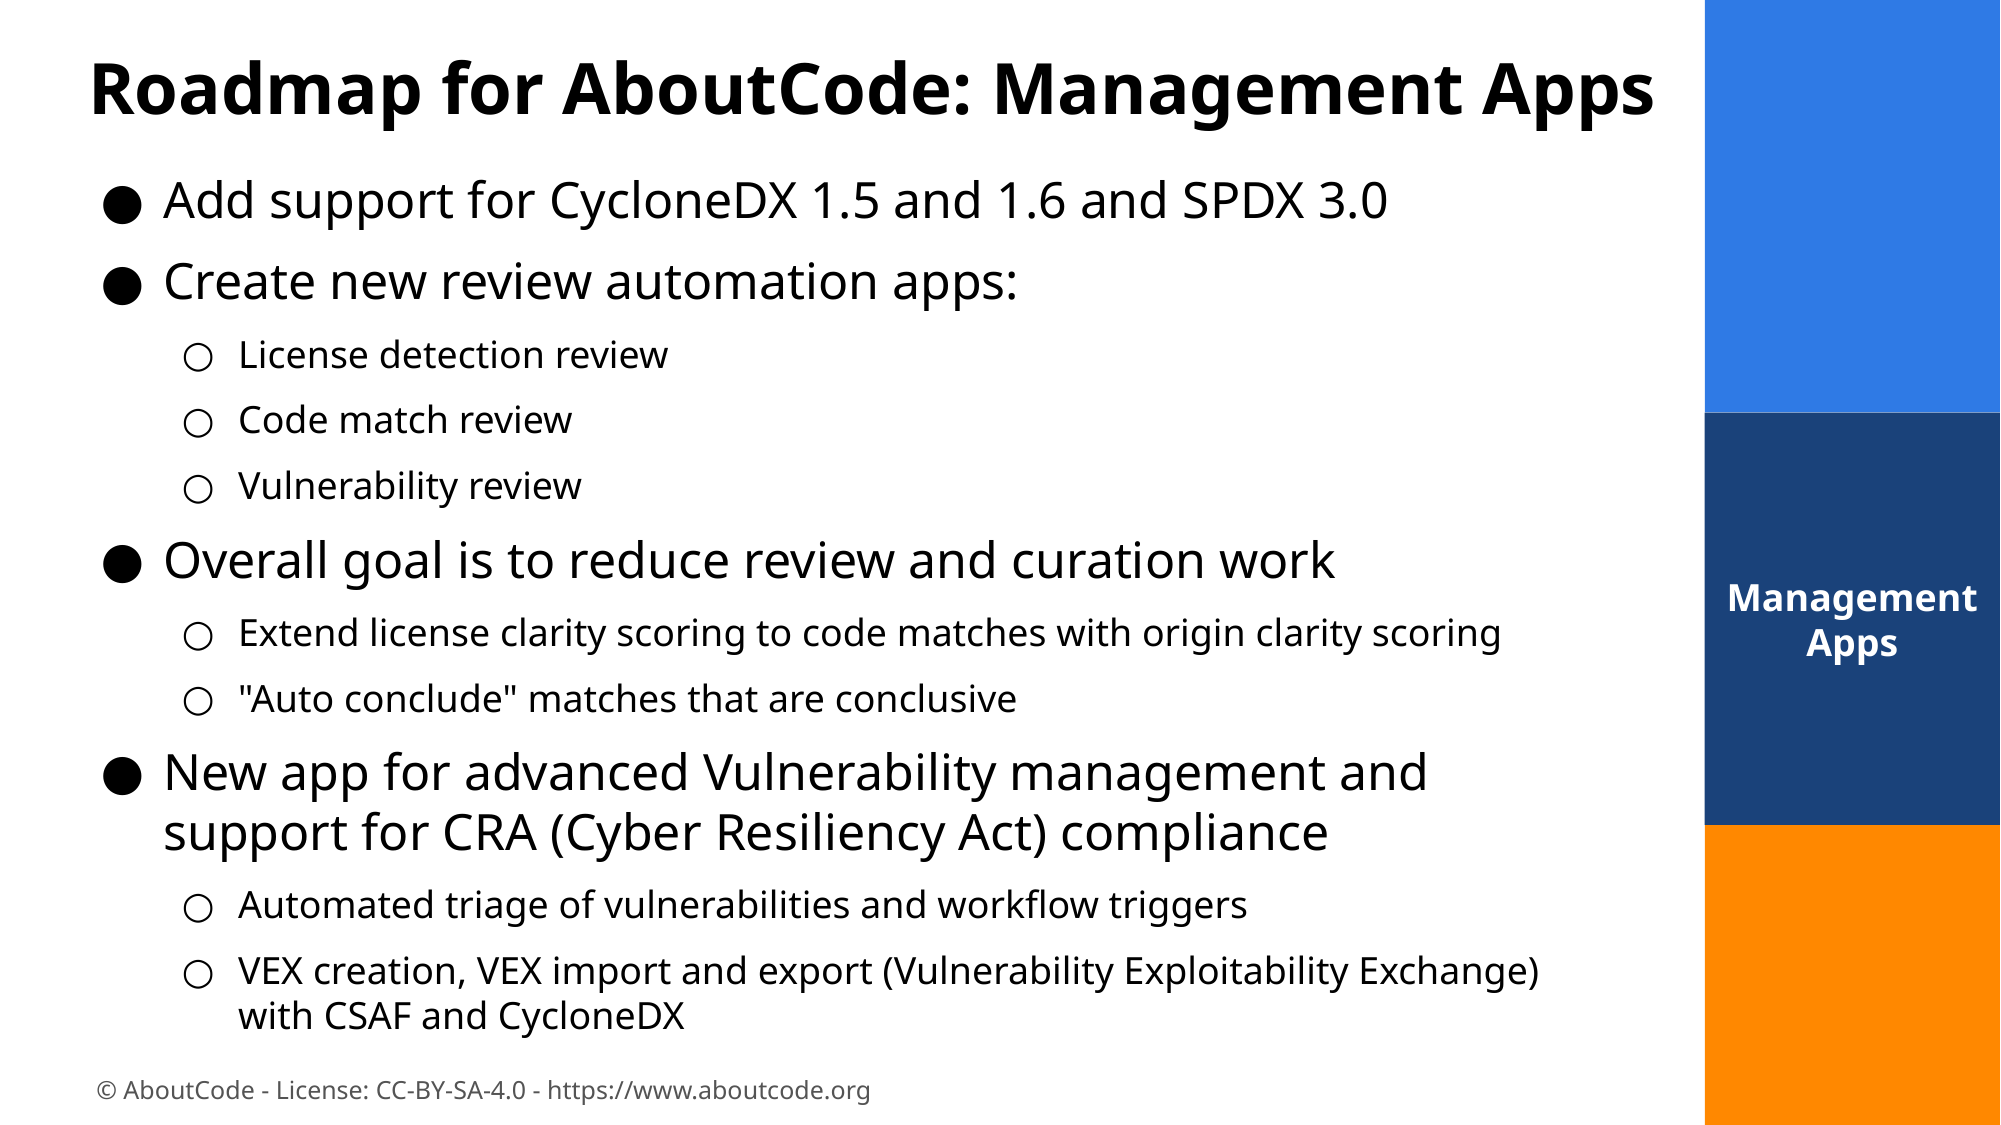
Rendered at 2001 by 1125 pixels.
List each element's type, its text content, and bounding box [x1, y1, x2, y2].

text_box Management Apps [1704, 412, 2000, 825]
text_box [1704, 825, 2000, 1125]
title Roadmap for AboutCode: Management Apps [68, 23, 1704, 149]
text_box [1704, 0, 2000, 412]
list Add support for CycloneDX 1.5 and 1.6 and SPDX 3.0 Create new review automation apps: License detection review Code match review Vulnerability review Overall goal is to reduce review and curation work Extend license clarity scoring to code matches with origin clarity scoring "Auto conclude" matches that are conclusive New app for advanced Vulnerability management and support for CRA (Cyber Resiliency Act) compliance Automated triage of vulnerabilities and workflow triggers VEX creation, VEX import and export (Vulnerability Exploitability Exchange) with CSAF and CycloneDX [68, 148, 1576, 1071]
